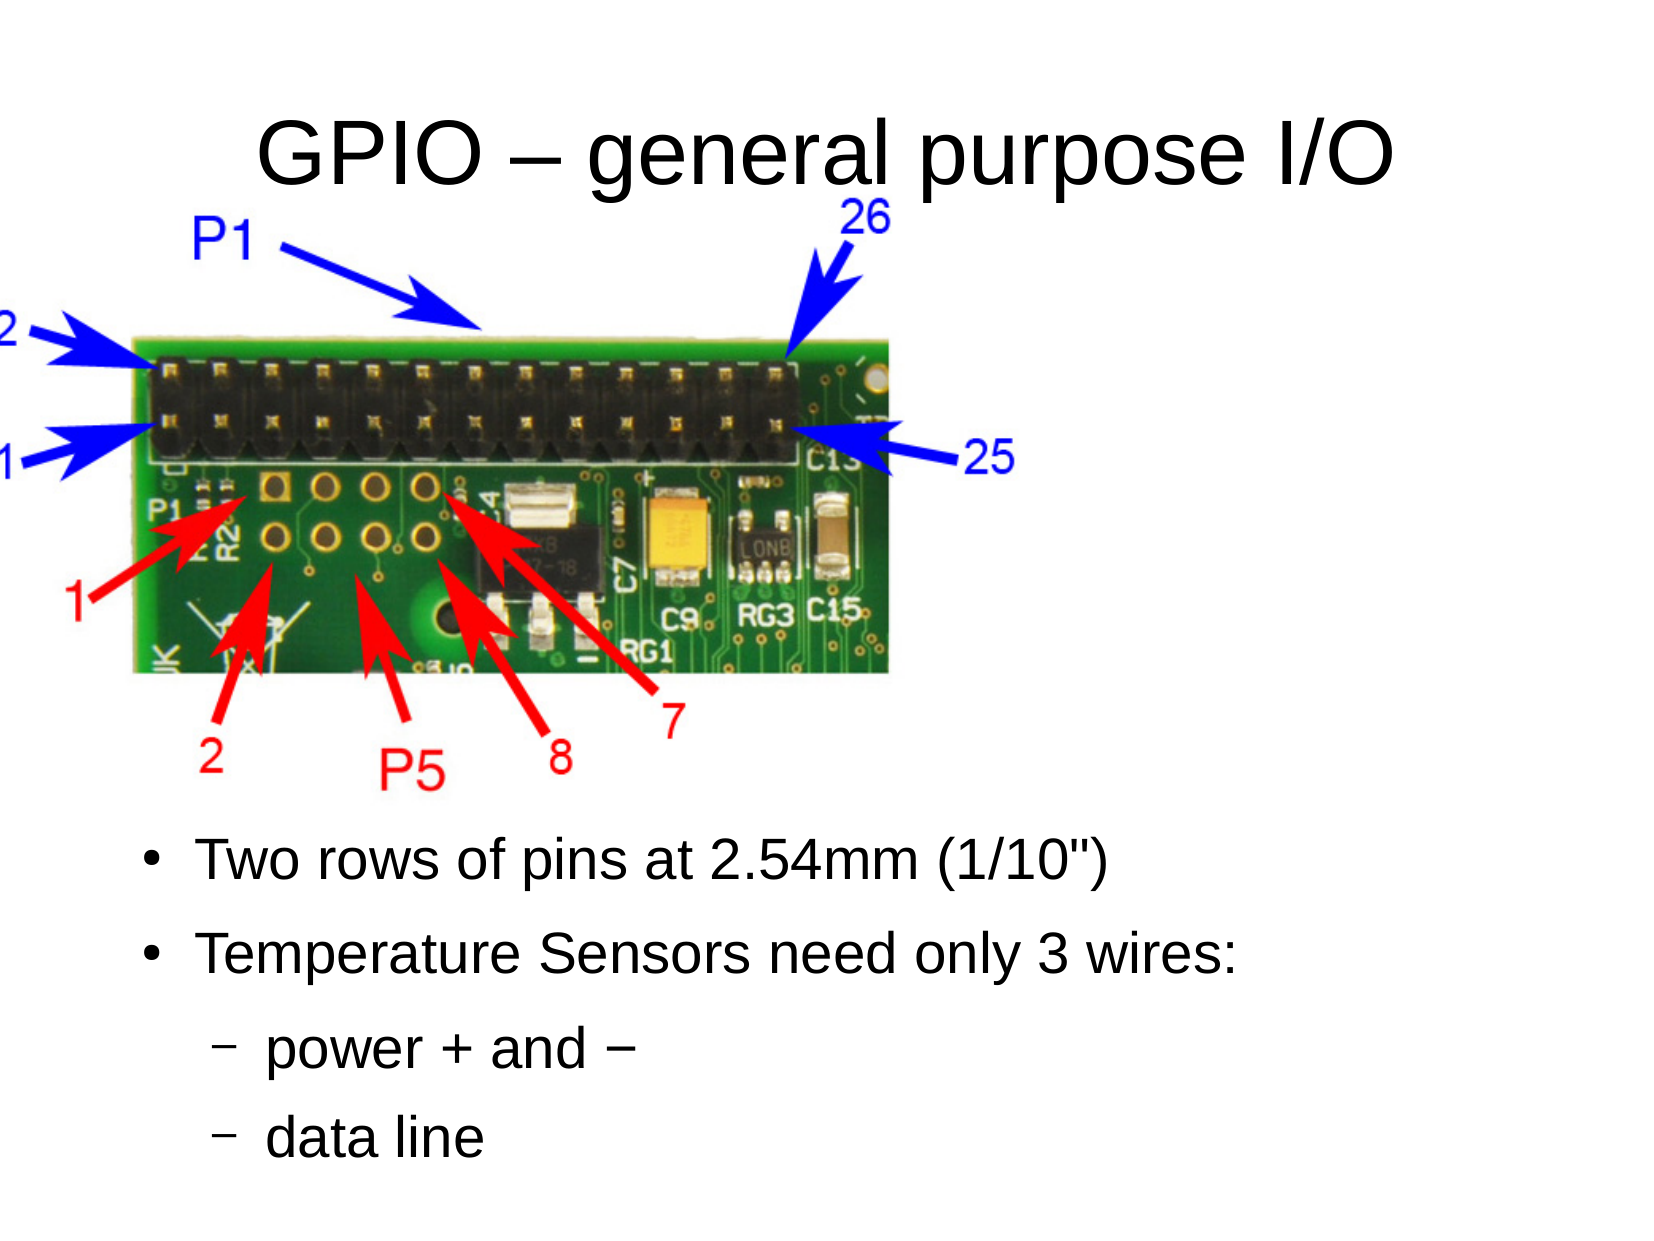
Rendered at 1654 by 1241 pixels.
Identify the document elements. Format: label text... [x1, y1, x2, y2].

list Two rows of pins at 2.54mm (1/10") Temperature Sensors need only 3 wires: power + and − data line [123, 826, 1465, 1218]
title GPIO – general purpose I/O [82, 49, 1571, 257]
picture [0, 182, 1051, 843]
